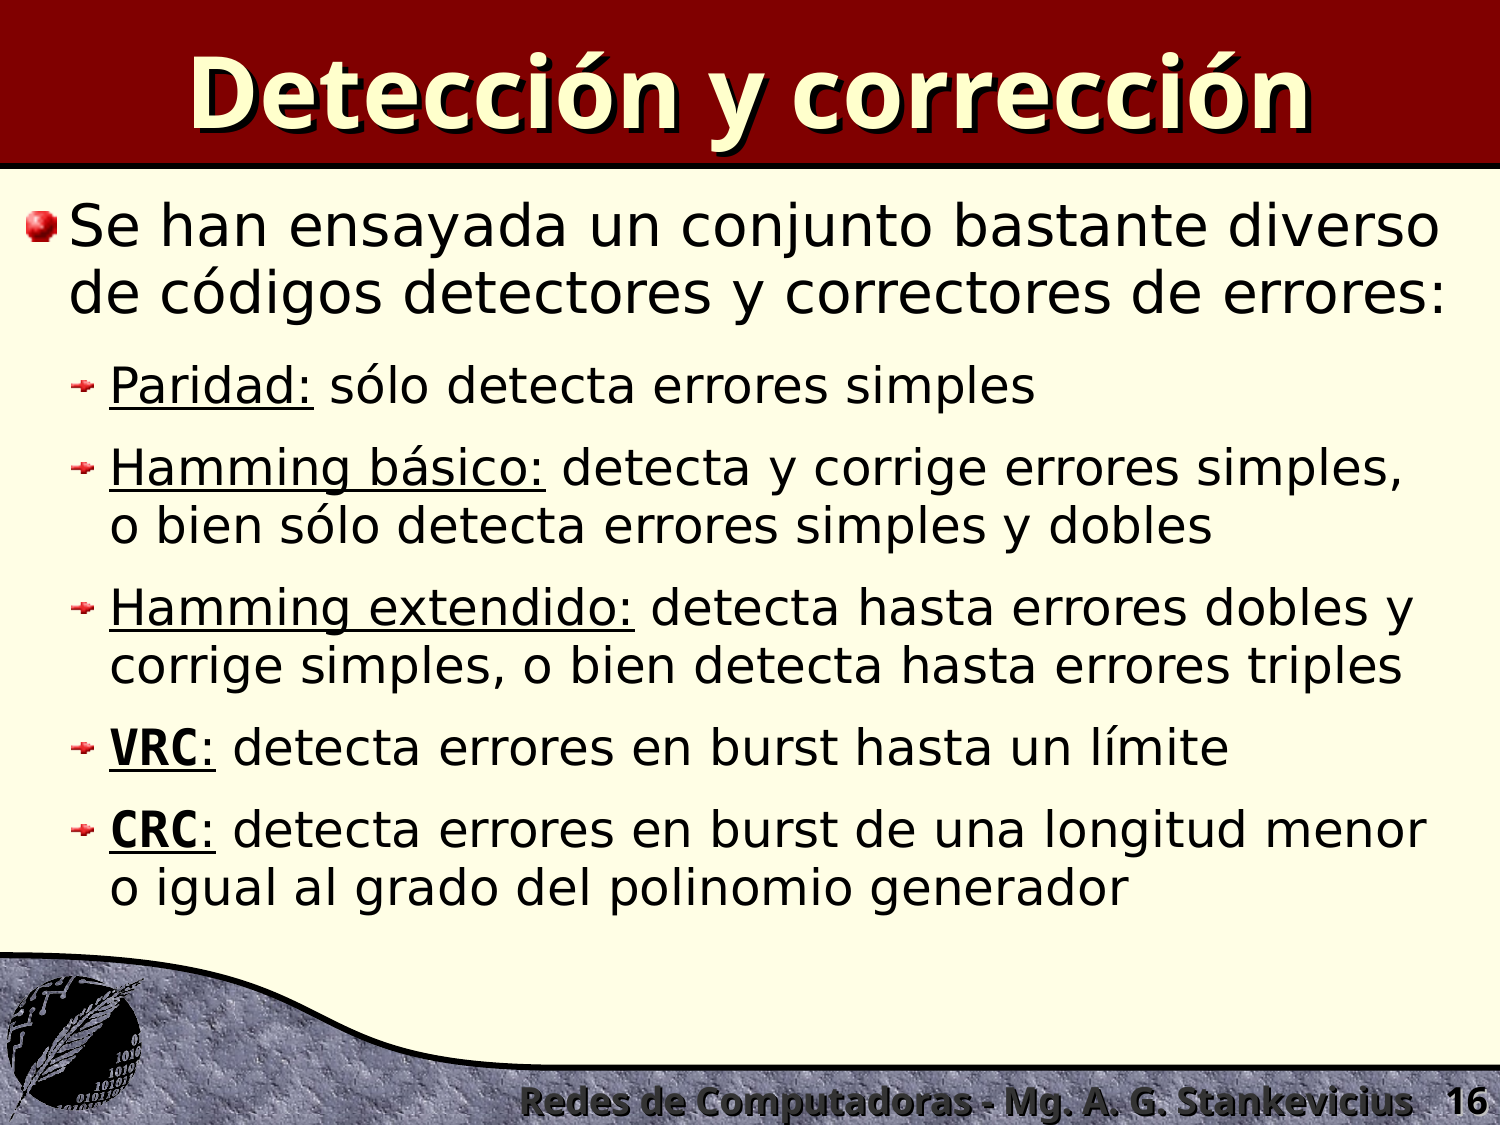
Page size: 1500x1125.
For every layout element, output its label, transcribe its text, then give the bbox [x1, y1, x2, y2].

list Se han ensayada un conjunto bastante diverso de códigos detectores y correctores de errores: Paridad: sólo detecta errores simples Hamming básico: detecta y corrige errores simples, o bien sólo detecta errores simples y dobles Hamming extendido: detecta hasta errores dobles y corrige simples, o bien detecta hasta errores triples VRC: detecta errores en burst hasta un límite CRC: detecta errores en burst de una longitud menor o igual al grado del polinomio generador [11, 192, 1486, 921]
picture [790, 1100, 795, 1110]
picture [1047, 1100, 1054, 1110]
title Detección y corrección [15, 5, 1485, 160]
picture [0, 959, 1500, 1125]
